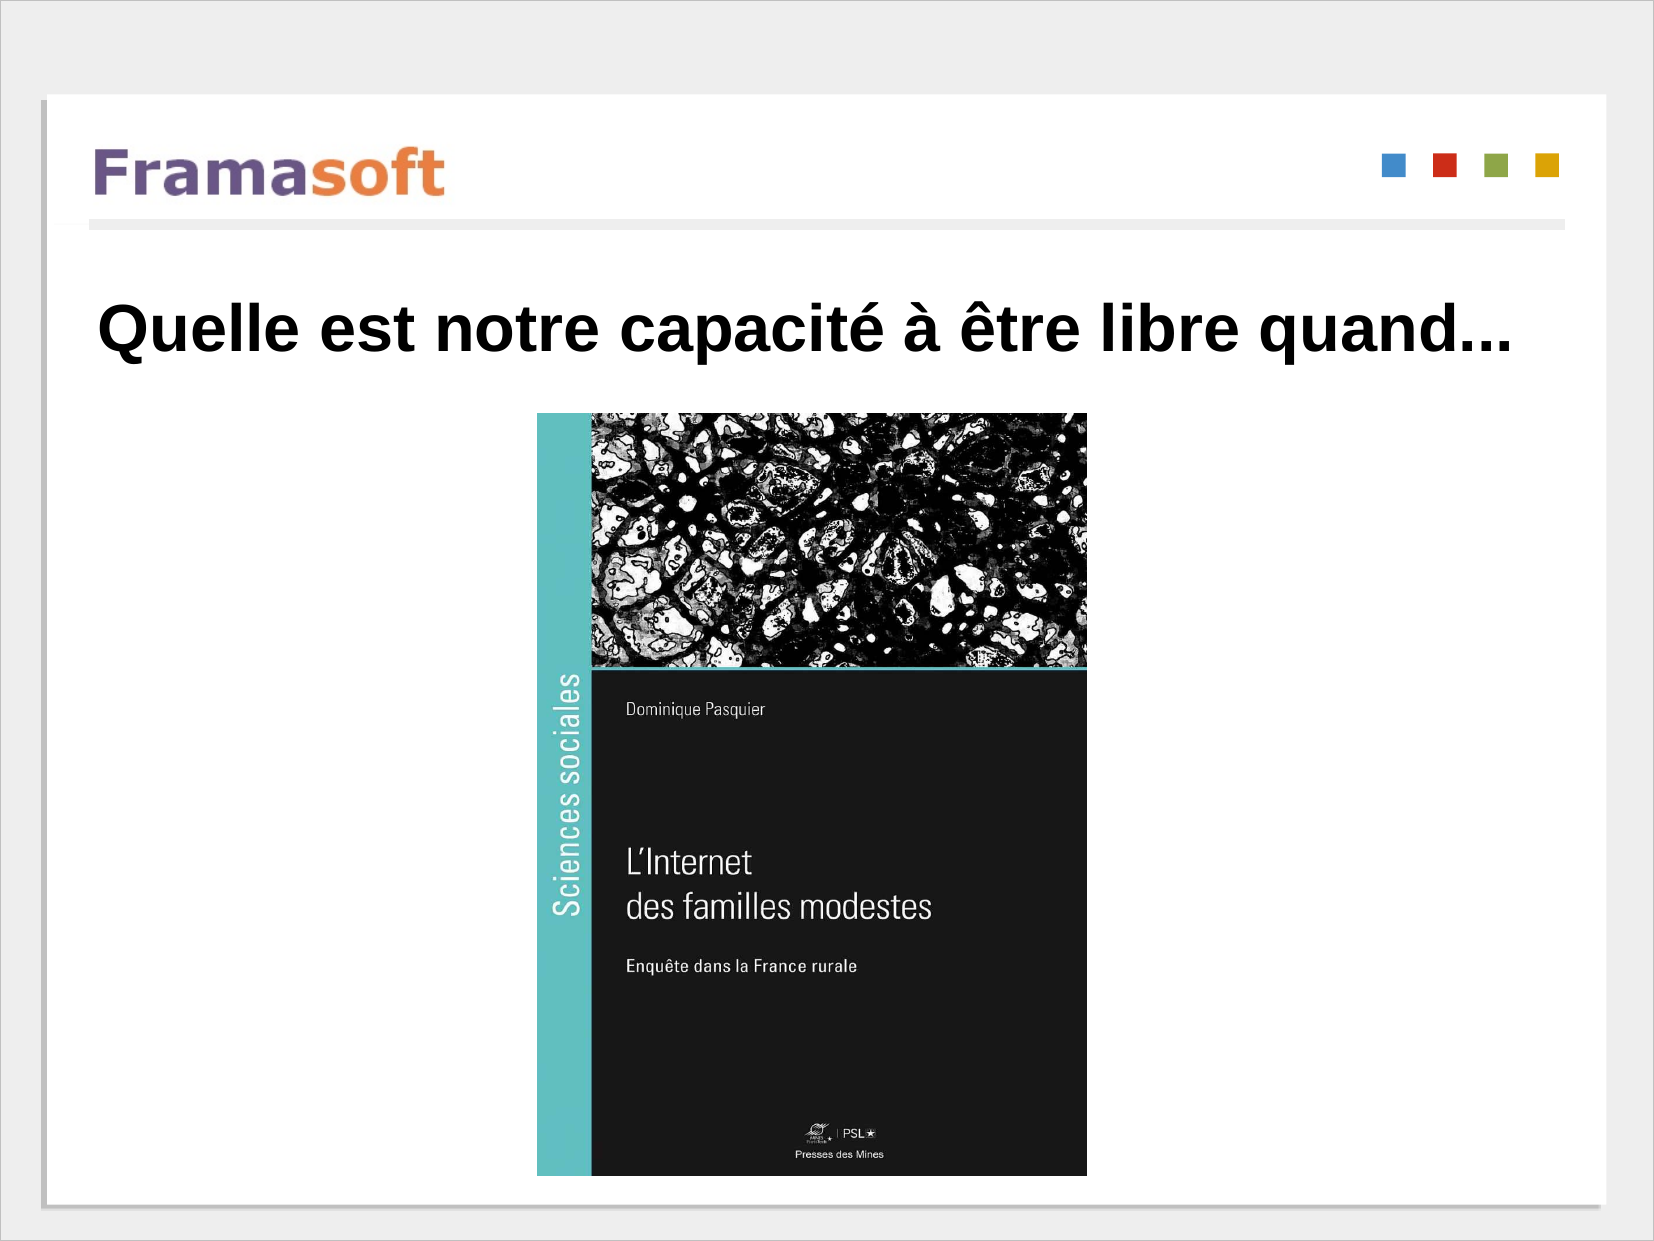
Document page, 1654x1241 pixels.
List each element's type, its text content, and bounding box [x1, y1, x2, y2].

text_box Quelle est notre capacité à être libre quand... [82, 283, 1560, 378]
picture [537, 413, 1087, 1176]
text_box [0, 0, 1654, 1241]
picture [54, 104, 508, 225]
